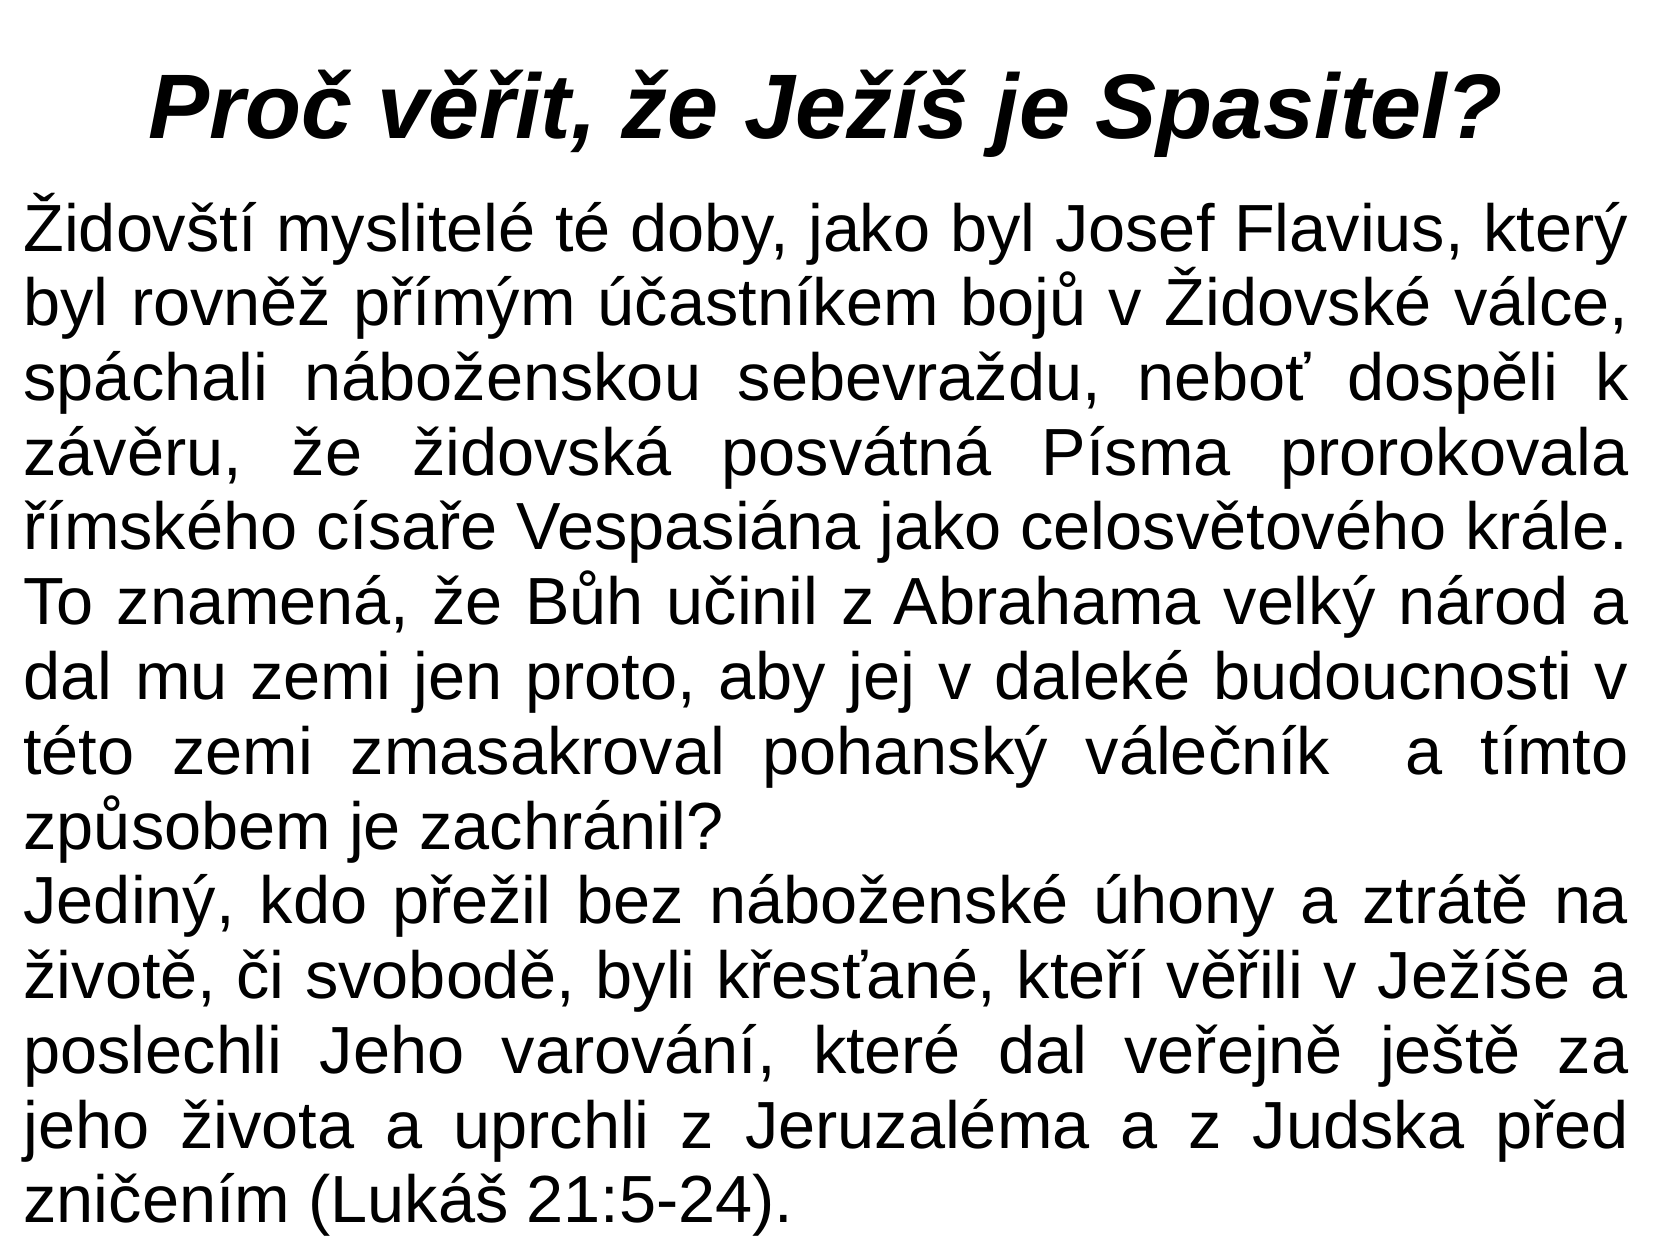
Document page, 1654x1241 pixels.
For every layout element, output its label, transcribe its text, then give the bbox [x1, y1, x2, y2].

subtitle Židovští myslitelé té doby, jako byl Josef Flavius, který byl rovněž přímým účastníkem bojů v Židovské válce, spáchali náboženskou sebevraždu, neboť dospěli k závěru, že židovská posvátná Písma prorokovala římského císaře Vespasiána jako celosvětového krále. To znamená, že Bůh učinil z Abrahama velký národ a dal mu zemi jen proto, aby jej v daleké budoucnosti v této zemi zmasakroval pohanský válečník a tímto způsobem je zachránil? Jediný, kdo přežil bez náboženské úhony a ztrátě na životě, či svobodě, byli křesťané, kteří věřili v Ježíše a poslechli Jeho varování, které dal veřejně ještě za jeho života a uprchli z Jeruzaléma a z Judska před zničením (Lukáš 21:5-24). [23, 0, 1630, 1241]
